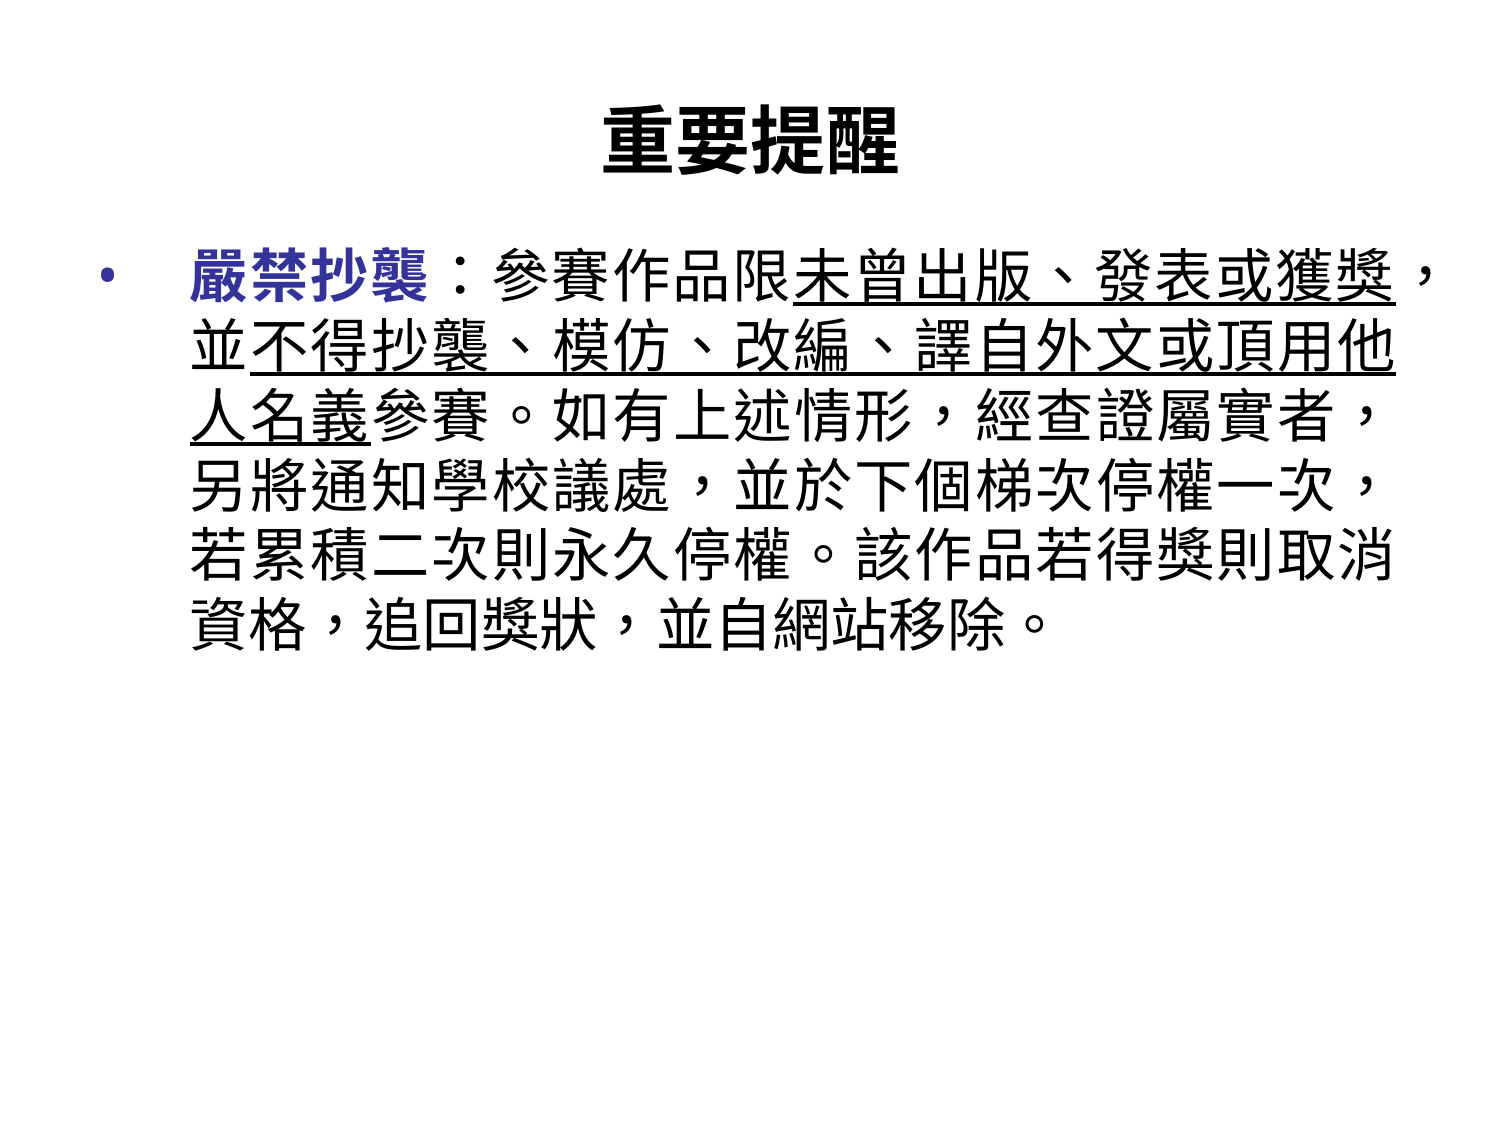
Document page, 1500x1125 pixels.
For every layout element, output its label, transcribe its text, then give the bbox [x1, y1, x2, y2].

list 嚴禁抄襲：參賽作品限未曾出版、發表或獲獎，並不得抄襲、模仿、改編、譯自外文或頂用他人名義參賽。如有上述情形，經查證屬實者，另將通知學校議處，並於下個梯次停權一次，若累積二次則永久停權。該作品若得獎則取消資格，追回獎狀，並自網站移除。 [74, 231, 1412, 1047]
title 重要提醒 [75, 45, 1426, 233]
